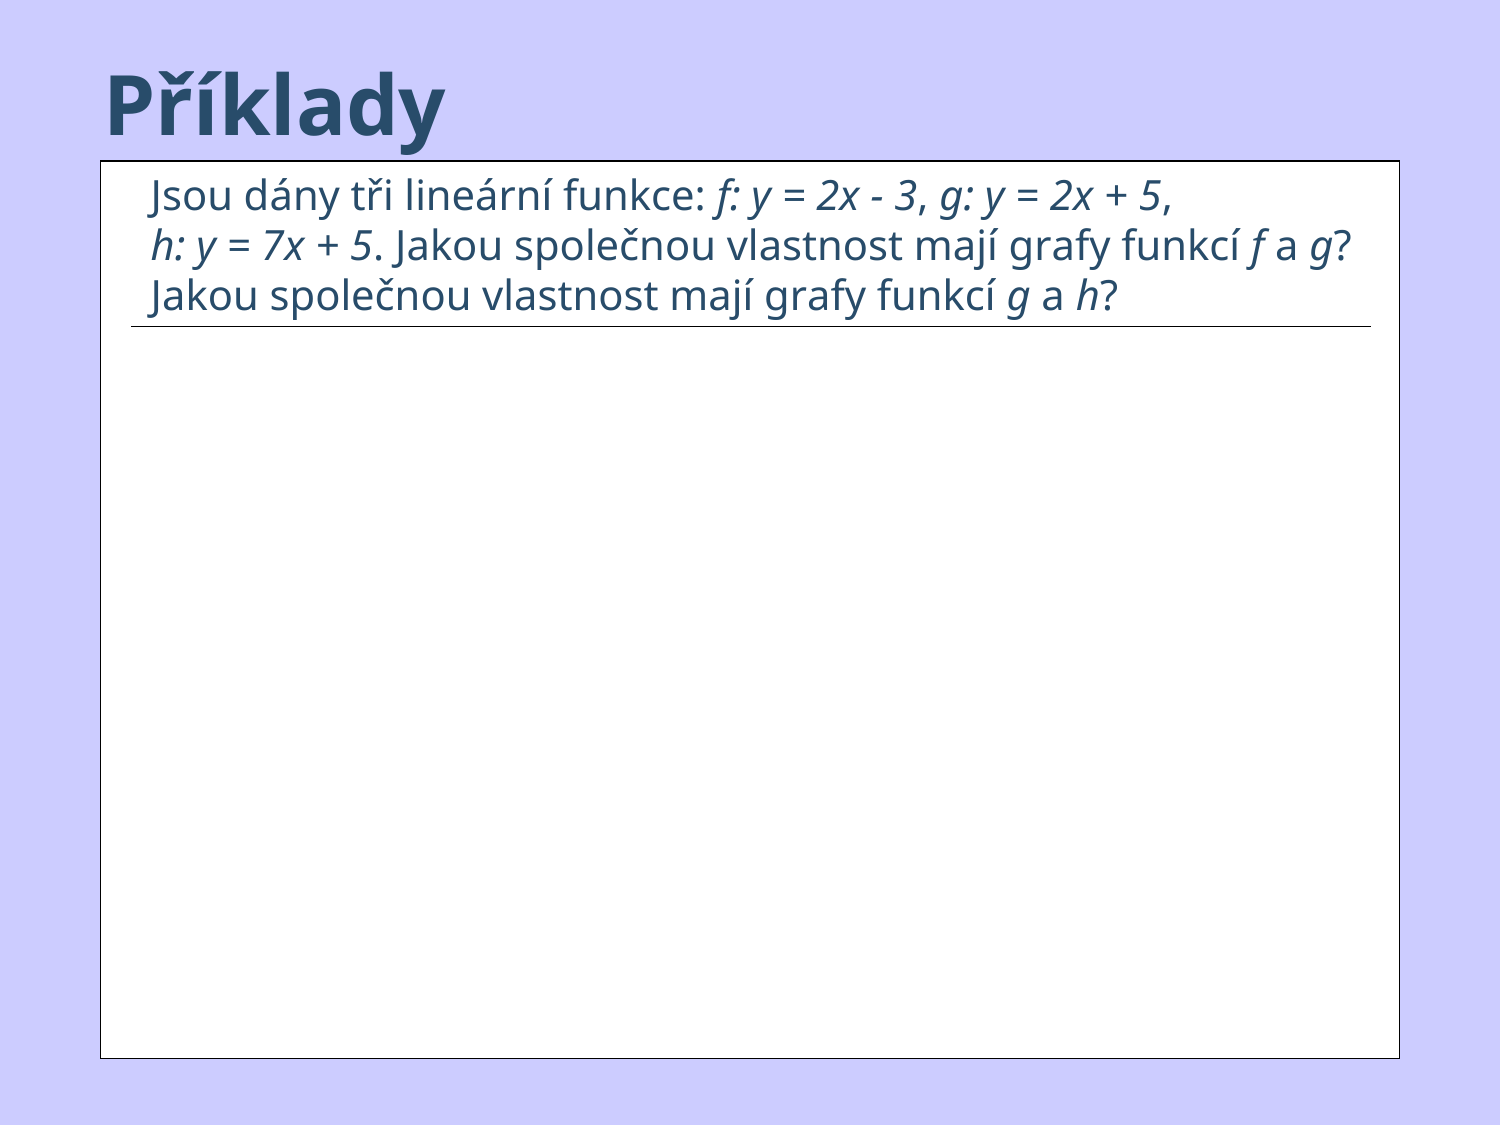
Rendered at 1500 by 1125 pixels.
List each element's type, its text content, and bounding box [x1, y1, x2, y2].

text_box [188, 190, 201, 196]
text_box [834, 190, 846, 196]
text_box [321, 291, 334, 307]
text_box [714, 299, 724, 307]
text_box [288, 190, 297, 196]
text_box [1001, 190, 1066, 196]
text_box [214, 190, 226, 196]
text_box [358, 190, 369, 196]
text_box [536, 190, 545, 196]
text_box [854, 190, 911, 196]
text_box [323, 190, 334, 196]
text_box [949, 291, 955, 298]
text_box [847, 190, 854, 196]
text_box [909, 190, 945, 196]
text_box [1088, 190, 1114, 196]
text_box [229, 190, 248, 196]
text_box [446, 190, 456, 196]
text_box [390, 190, 408, 196]
text_box [168, 299, 178, 307]
text_box [677, 190, 688, 196]
text_box [690, 190, 722, 196]
text_box [657, 190, 676, 196]
text_box [571, 190, 580, 196]
text_box [202, 190, 210, 196]
text_box [770, 291, 782, 307]
text_box [520, 299, 530, 307]
text_box [604, 291, 617, 307]
text_box [960, 190, 987, 196]
text_box [314, 190, 321, 196]
text_box [494, 190, 502, 196]
text_box [757, 190, 767, 196]
text_box [213, 291, 226, 307]
text_box [1012, 291, 1023, 307]
text_box [426, 291, 439, 307]
text_box [300, 190, 312, 196]
text_box [506, 190, 519, 196]
text_box [452, 291, 464, 307]
text_box [158, 190, 165, 196]
text_box [457, 190, 468, 196]
text_box [168, 190, 187, 196]
text_box [1081, 190, 1088, 196]
text_box [898, 291, 910, 307]
text_box [768, 190, 833, 196]
text_box [599, 190, 607, 196]
text_box [990, 190, 1000, 196]
text_box [373, 190, 387, 196]
text_box [1047, 299, 1057, 307]
title Příklady [88, 39, 1414, 190]
text_box [296, 291, 309, 307]
text_box [624, 190, 632, 196]
text_box [946, 190, 956, 196]
text_box [548, 190, 568, 196]
text_box [849, 291, 860, 306]
text_box [336, 190, 354, 196]
text_box [725, 190, 754, 196]
text_box [411, 190, 419, 196]
text_box [240, 291, 252, 307]
text_box [522, 190, 534, 196]
text_box [610, 190, 622, 196]
text_box [422, 190, 429, 196]
text_box [192, 291, 198, 298]
text_box [100, 190, 1400, 1059]
text_box [635, 190, 642, 196]
text_box [1117, 190, 1152, 196]
text_box [265, 190, 285, 196]
text_box [357, 291, 369, 297]
text_box [249, 190, 261, 196]
text_box [584, 190, 596, 196]
text_box Jsou dány tři lineární funkce: f: y = 2x - 3, g: y = 2x + 5, h: y = 7x + 5. Jakou společnou vlastnost mají grafy funkcí f a g? Jakou společnou vlastnost mají grafy funkcí g a h? [135, 196, 1376, 291]
text_box [1067, 190, 1080, 196]
text_box [487, 291, 498, 307]
text_box [813, 299, 823, 307]
text_box [432, 190, 444, 196]
text_box [642, 190, 656, 196]
text_box [470, 190, 491, 196]
